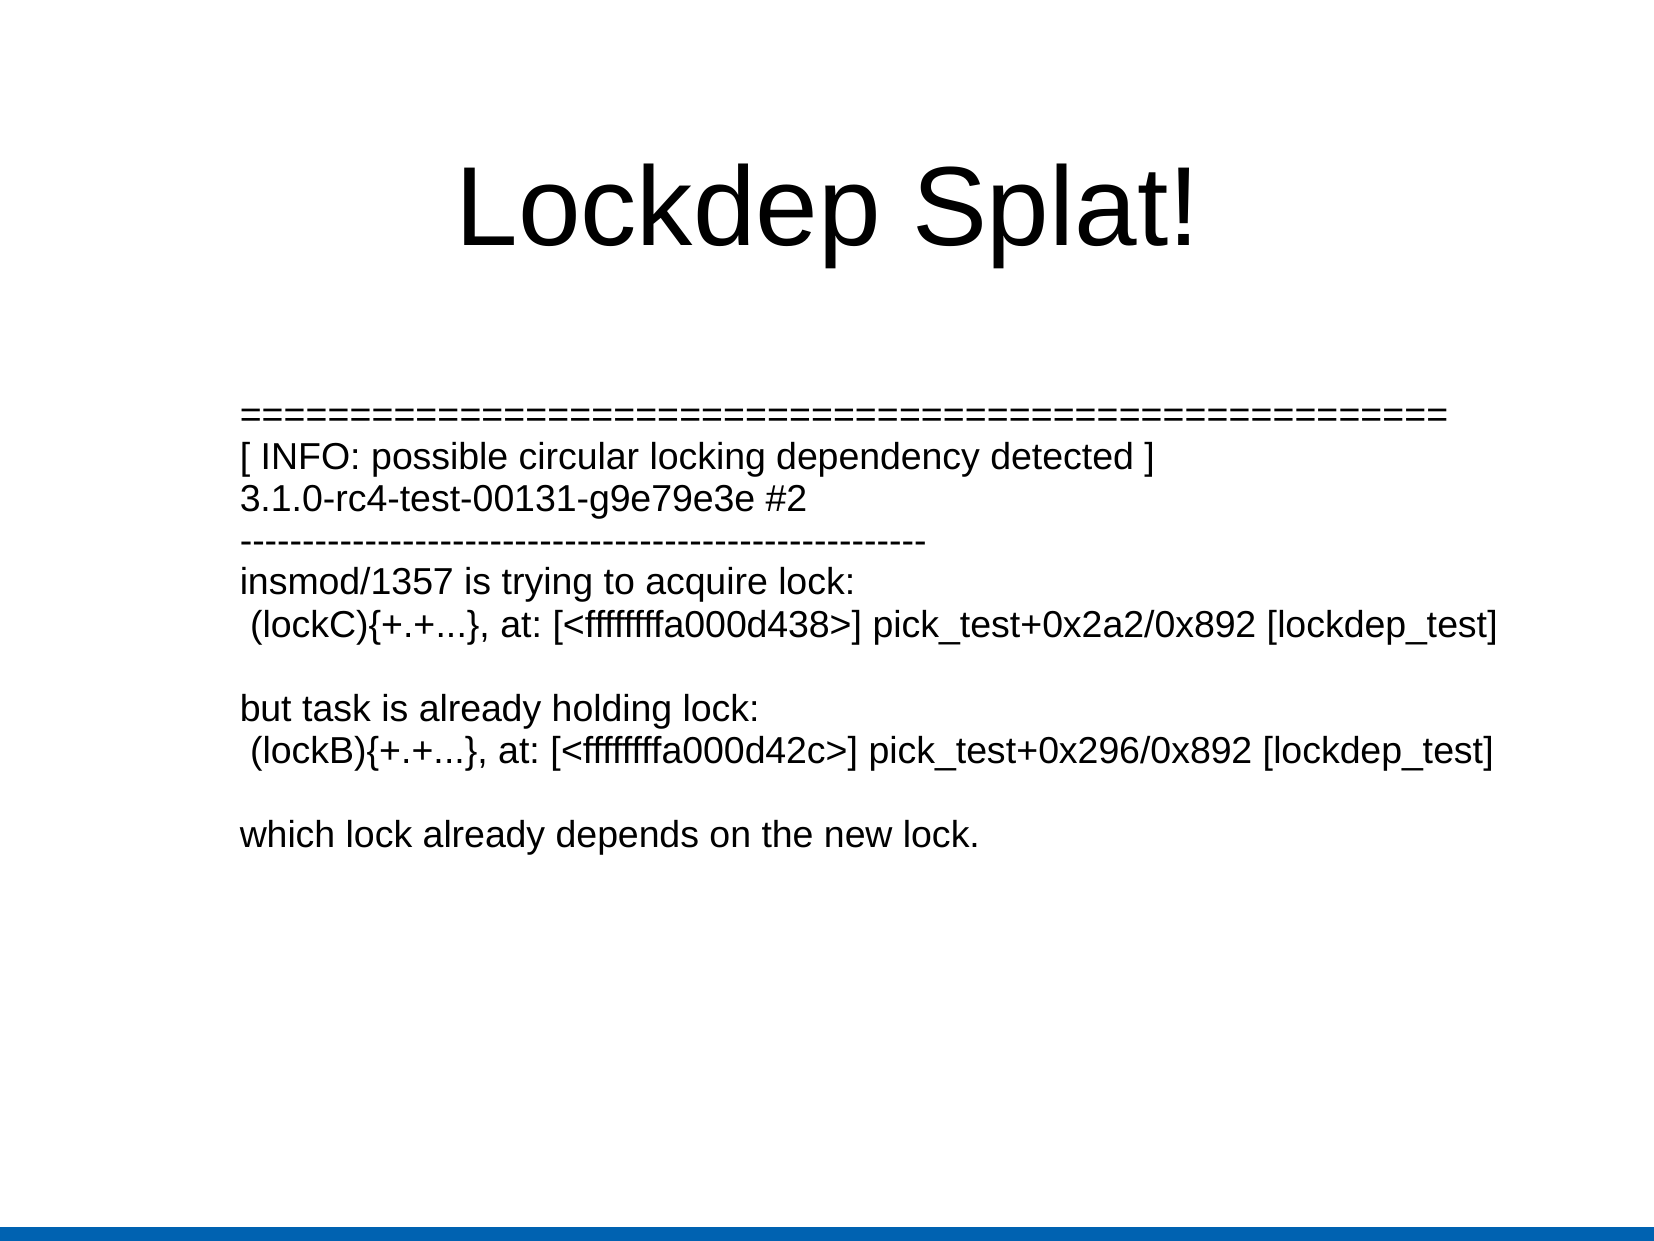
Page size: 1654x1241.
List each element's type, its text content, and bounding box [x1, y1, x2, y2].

title Lockdep Splat! [121, 110, 1534, 303]
text_box ======================================================= [ INFO: possible circular locking dependency detected ] 3.1.0-rc4-test-00131-g9e79e3e #2 ------------------------------------------------------- insmod/1357 is trying to acquire lock: (lockC){+.+...}, at: [<ffffffffa000d438>] pick_test+0x2a2/0x892 [lockdep_test] but task is already holding lock: (lockB){+.+...}, at: [<ffffffffa000d42c>] pick_test+0x296/0x892 [lockdep_test] which lock already depends on the new lock. [225, 385, 1515, 863]
